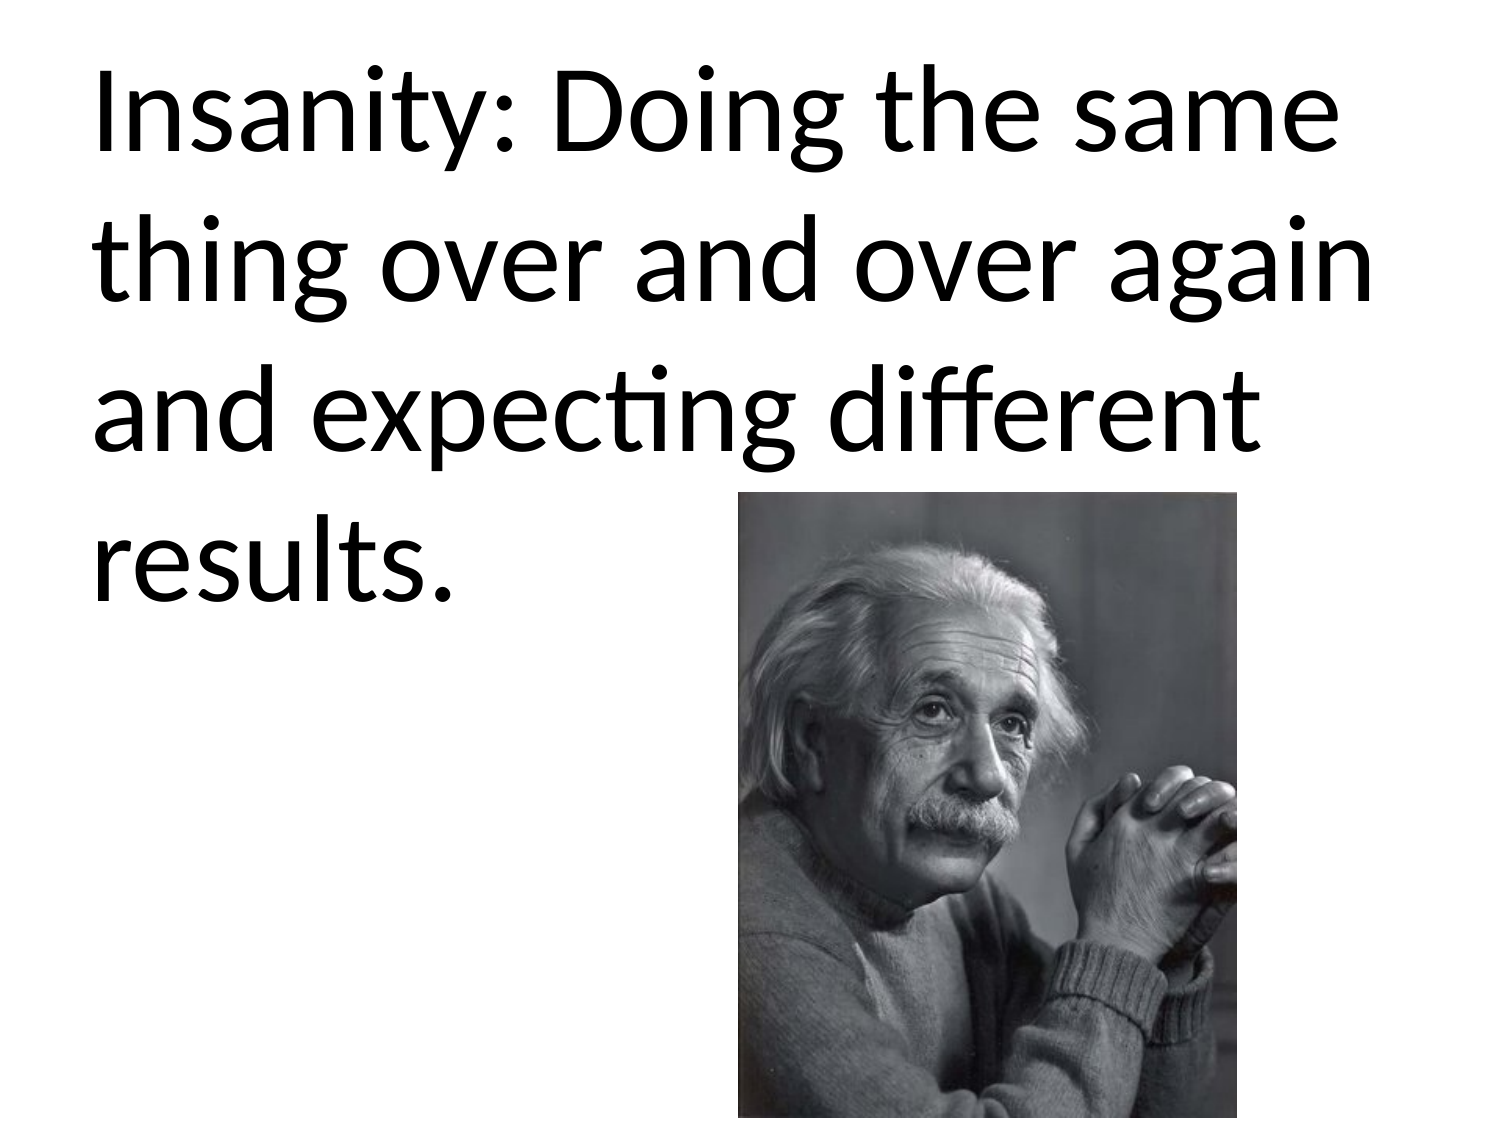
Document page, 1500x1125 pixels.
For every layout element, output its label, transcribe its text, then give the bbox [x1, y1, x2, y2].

list Insanity: Doing the same thing over and over again and expecting different results. [75, 19, 1426, 762]
picture [738, 492, 1237, 1118]
